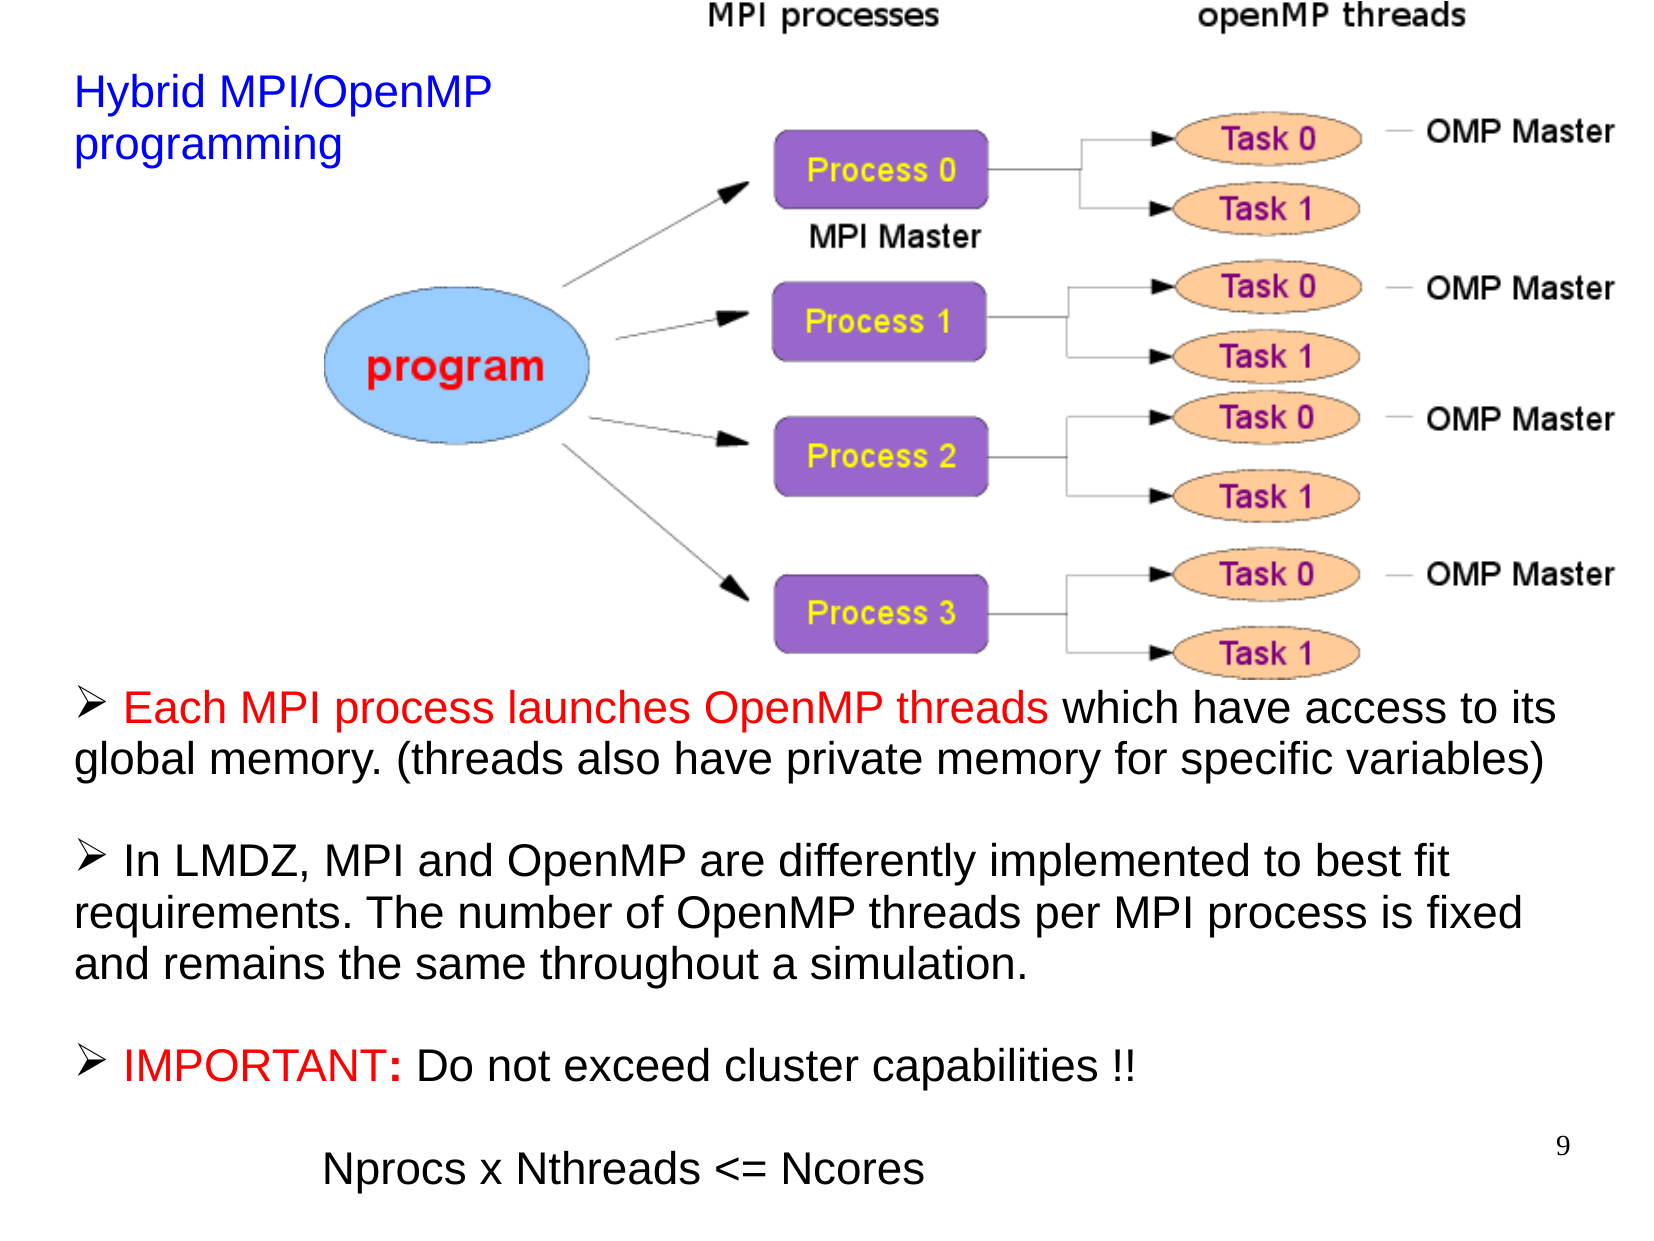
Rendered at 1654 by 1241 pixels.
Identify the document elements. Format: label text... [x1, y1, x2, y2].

text_box Hybrid MPI/OpenMP programming Each MPI process launches OpenMP threads which have access to its global memory. (threads also have private memory for specific variables) In LMDZ, MPI and OpenMP are differently implemented to best fit requirements. The number of OpenMP threads per MPI process is fixed and remains the same throughout a simulation. IMPORTANT: Do not exceed cluster capabilities !! Nprocs x Nthreads <= Ncores [59, 59, 1625, 1241]
picture [324, 1, 1636, 680]
